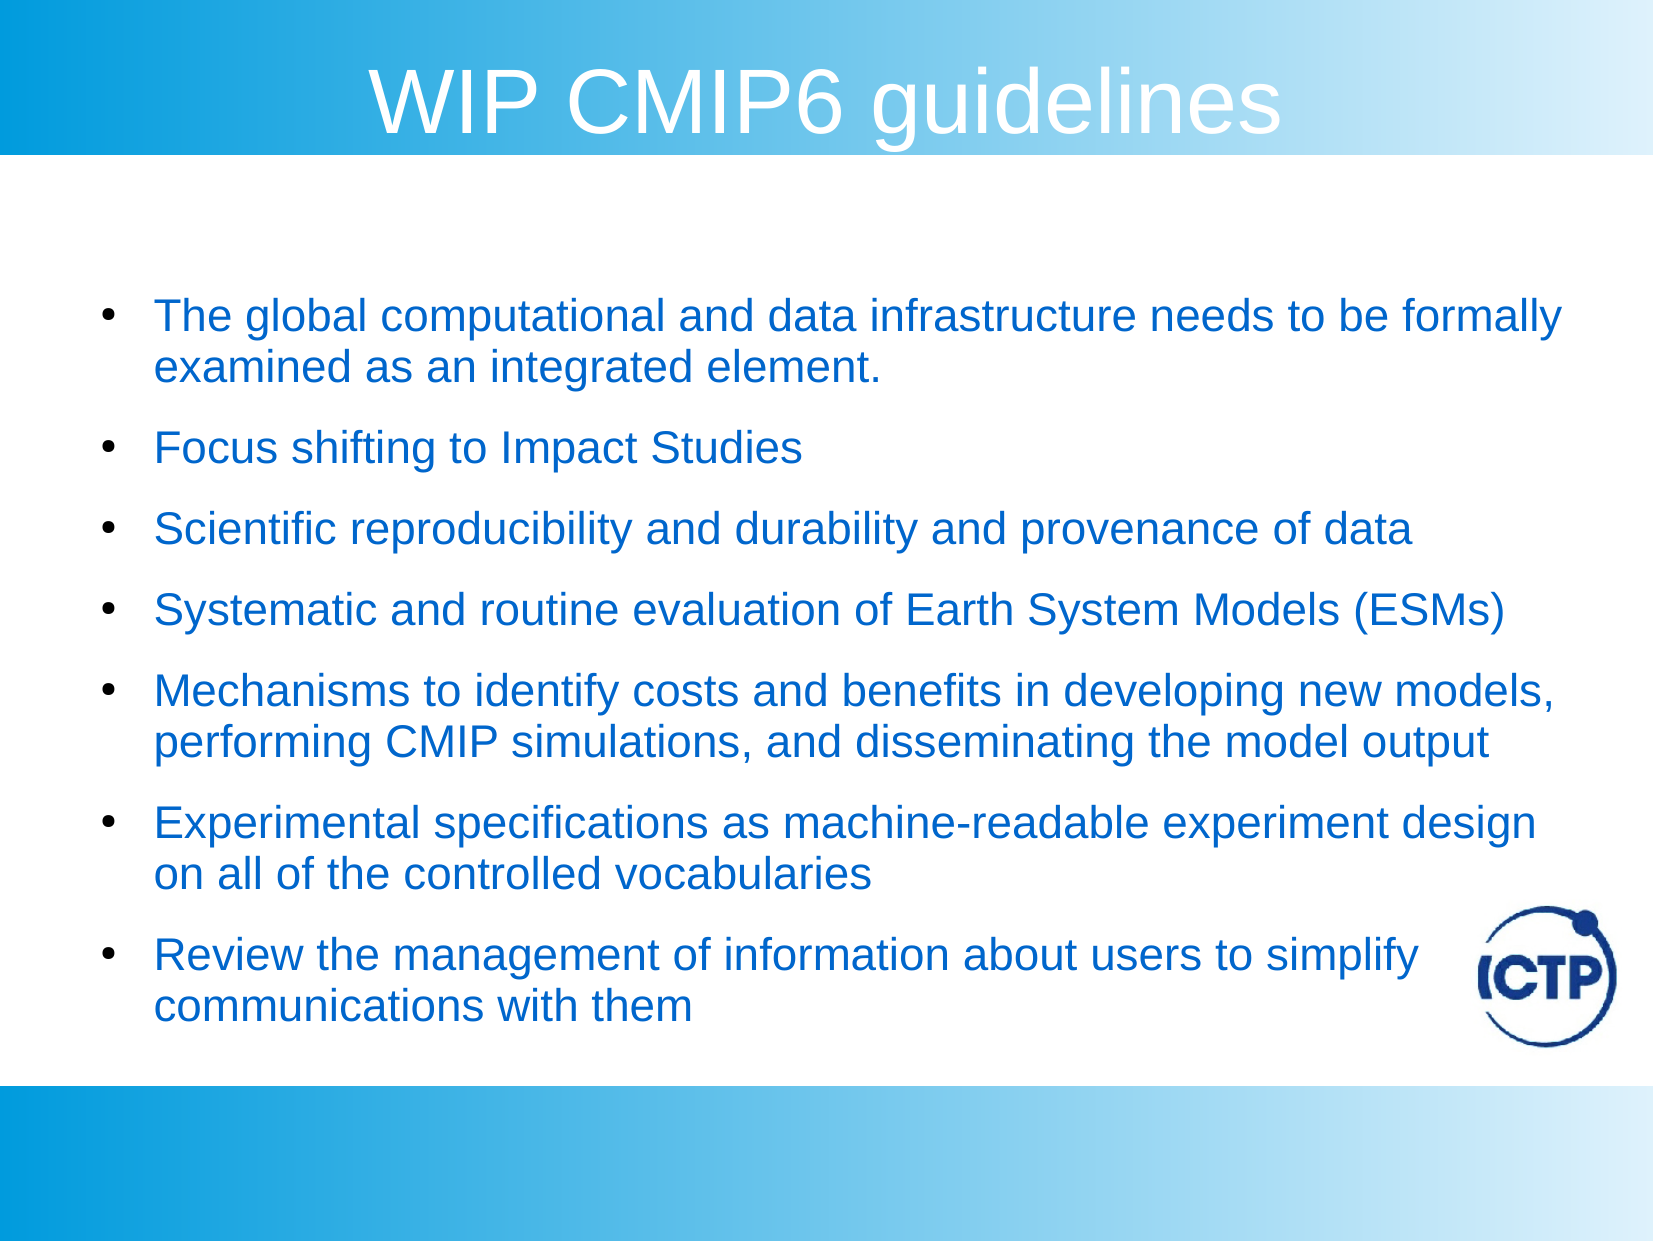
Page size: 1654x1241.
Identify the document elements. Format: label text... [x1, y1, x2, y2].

list The global computational and data infrastructure needs to be formally examined as an integrated element. Focus shifting to Impact Studies Scientific reproducibility and durability and provenance of data Systematic and routine evaluation of Earth System Models (ESMs) Mechanisms to identify costs and benefits in developing new models, performing CMIP simulations, and disseminating the model output Experimental specifications as machine-readable experiment design on all of the controlled vocabularies Review the management of information about users to simplify communications with them [82, 290, 1571, 1010]
title WIP CMIP6 guidelines [82, 49, 1571, 155]
picture [1470, 899, 1626, 1065]
